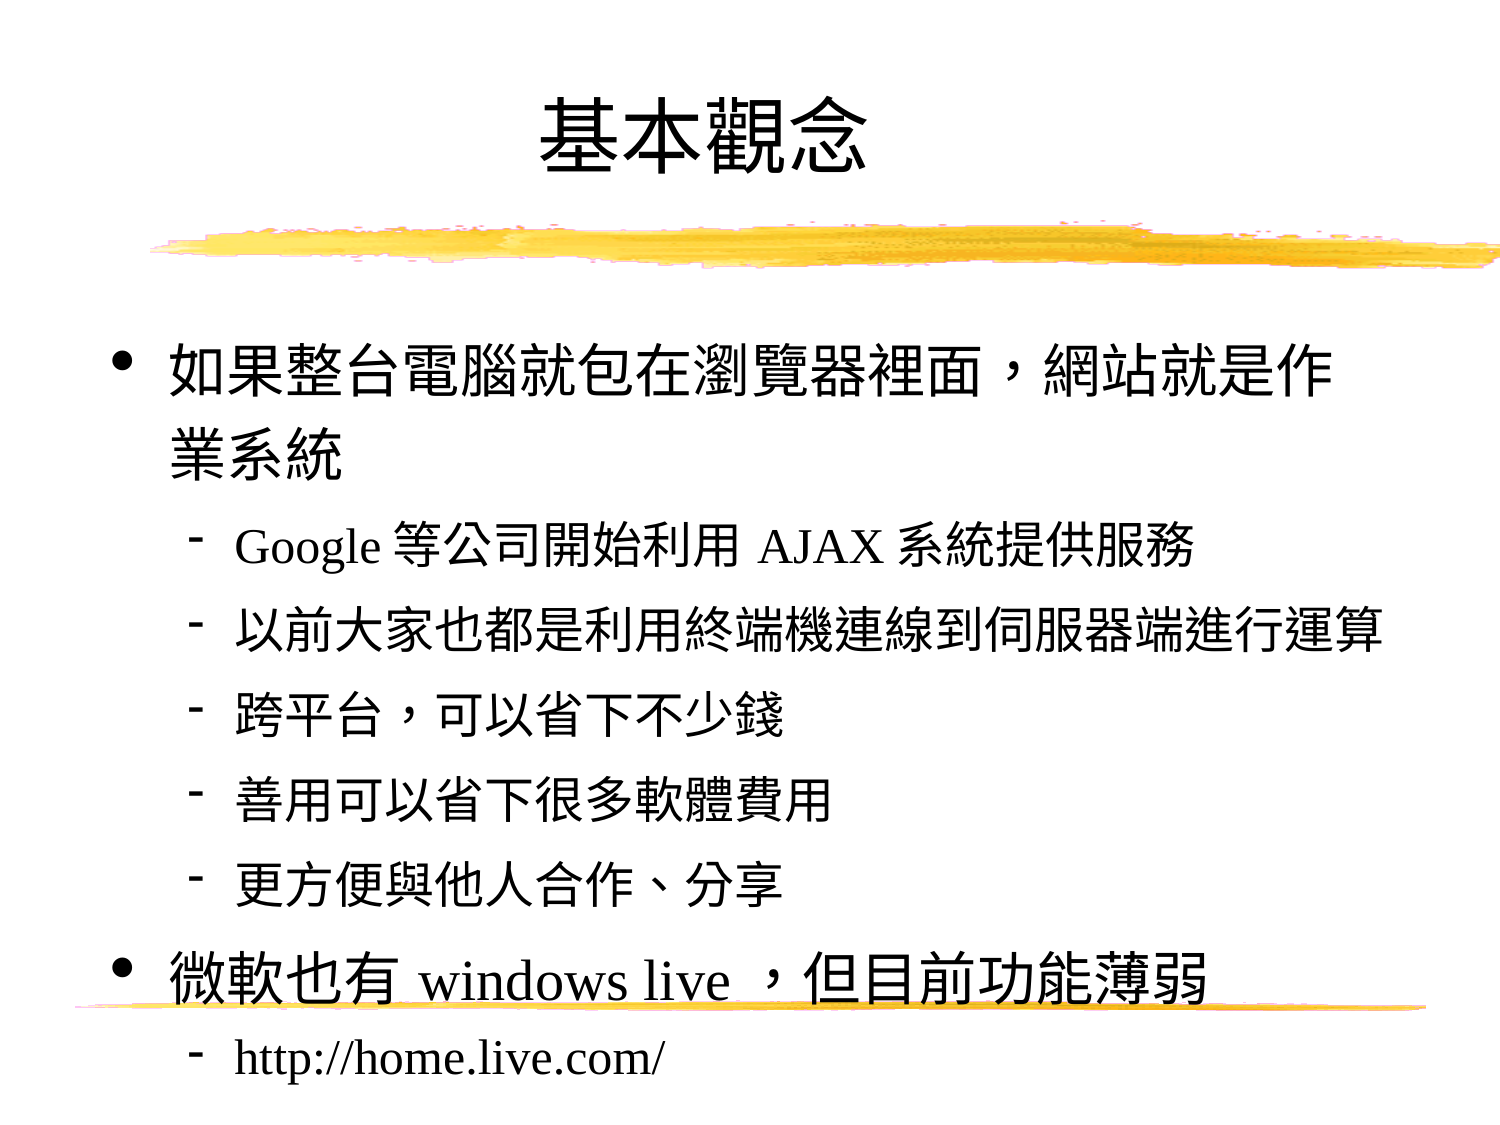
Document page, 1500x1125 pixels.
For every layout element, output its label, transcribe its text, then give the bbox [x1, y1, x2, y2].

title 基本觀念 [66, 44, 1342, 218]
picture [75, 999, 1426, 1013]
list 如果整台電腦就包在瀏覽器裡面，網站就是作業系統 Google等公司開始利用AJAX系統提供服務 以前大家也都是利用終端機連線到伺服器端進行運算 跨平台，可以省下不少錢 善用可以省下很多軟體費用 更方便與他人合作、分享 微軟也有windows live，但目前功能薄弱 http://home.live.com/ [112, 324, 1388, 986]
picture [150, 215, 1500, 279]
